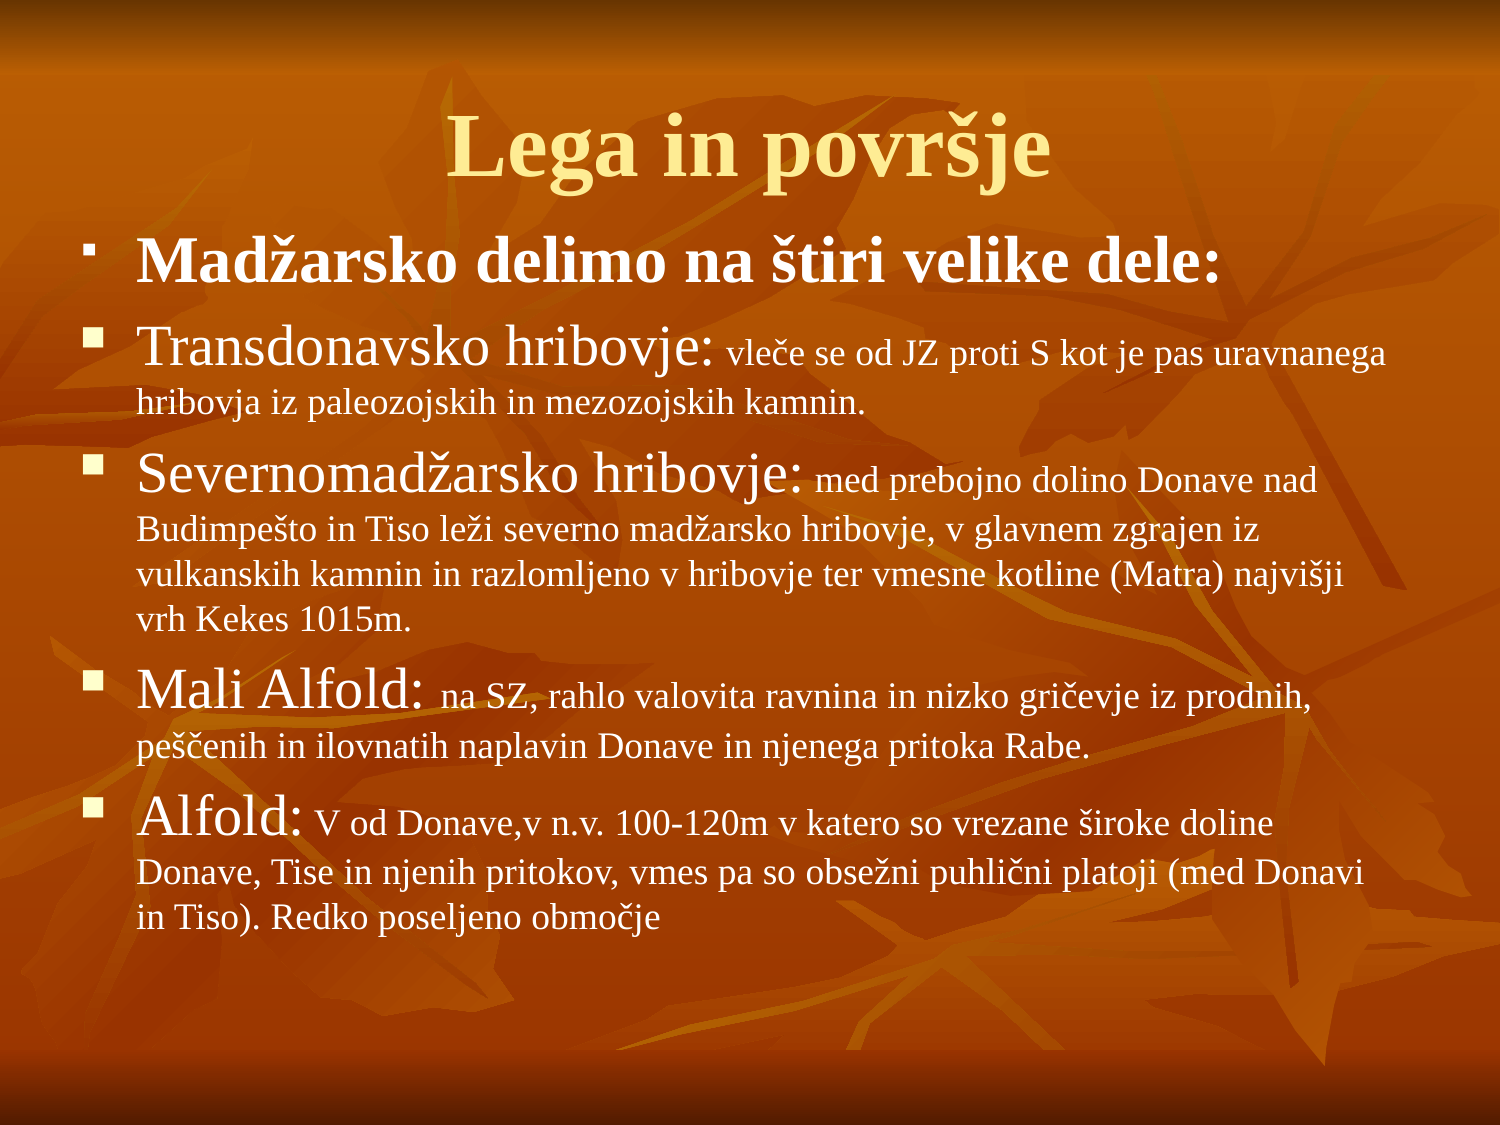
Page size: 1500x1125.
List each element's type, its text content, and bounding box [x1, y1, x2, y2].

list Madžarsko delimo na štiri velike dele: Transdonavsko hribovje: vleče se od JZ proti S kot je pas uravnanega hribovja iz paleozojskih in mezozojskih kamnin. Severnomadžarsko hribovje: med prebojno dolino Donave nad Budimpešto in Tiso leži severno madžarsko hribovje, v glavnem zgrajen iz vulkanskih kamnin in razlomljeno v hribovje ter vmesne kotline (Matra) najvišji vrh Kekes 1015m. Mali Alfold: na SZ, rahlo valovita ravnina in nizko gričevje iz prodnih, peščenih in ilovnatih naplavin Donave in njenega pritoka Rabe. Alfold: V od Donave,v n.v. 100-120m v katero so vrezane široke doline Donave, Tise in njenih pritokov, vmes pa so obsežni puhlični platoji (med Donavi in Tiso). Redko poseljeno območje [64, 208, 1415, 1012]
title Lega in površje [75, 45, 1425, 234]
